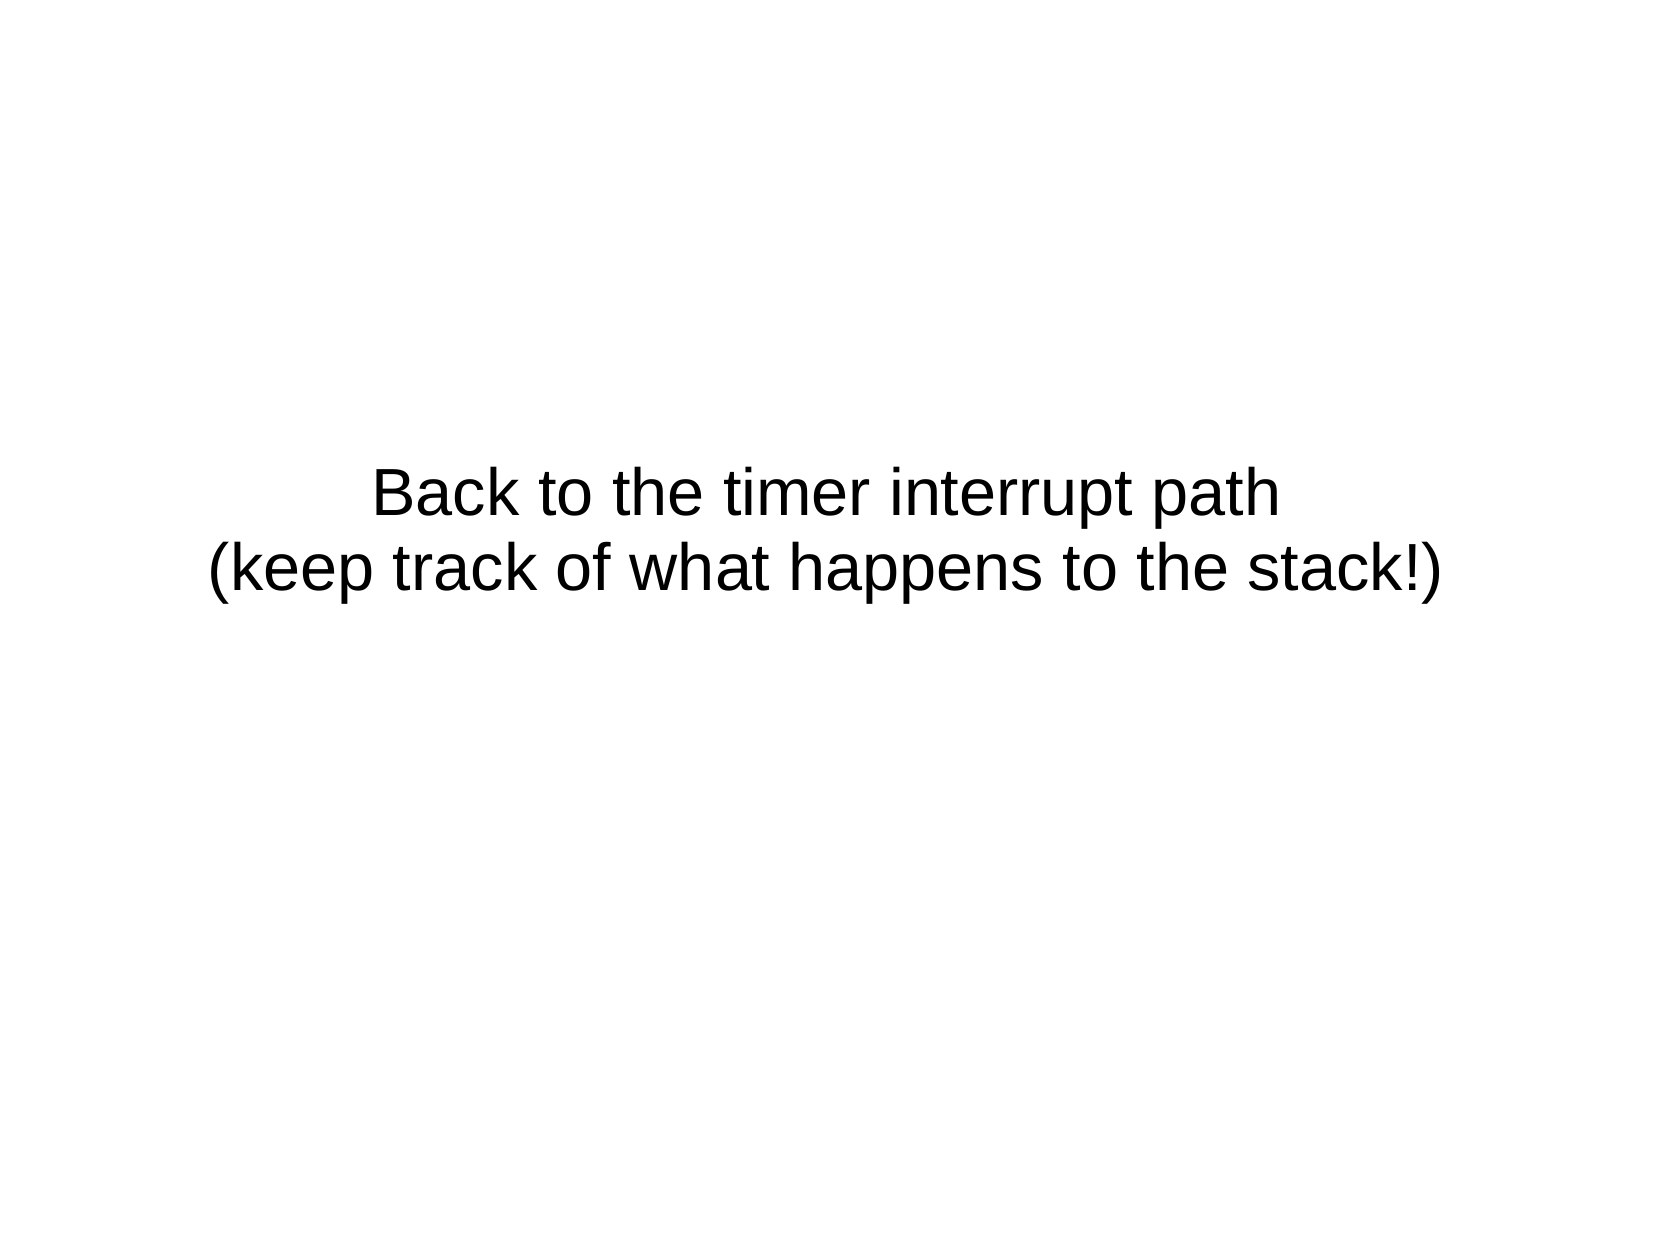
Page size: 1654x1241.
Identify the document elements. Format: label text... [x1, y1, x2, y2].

subtitle Back to the timer interrupt path (keep track of what happens to the stack!) [82, 49, 1571, 1010]
